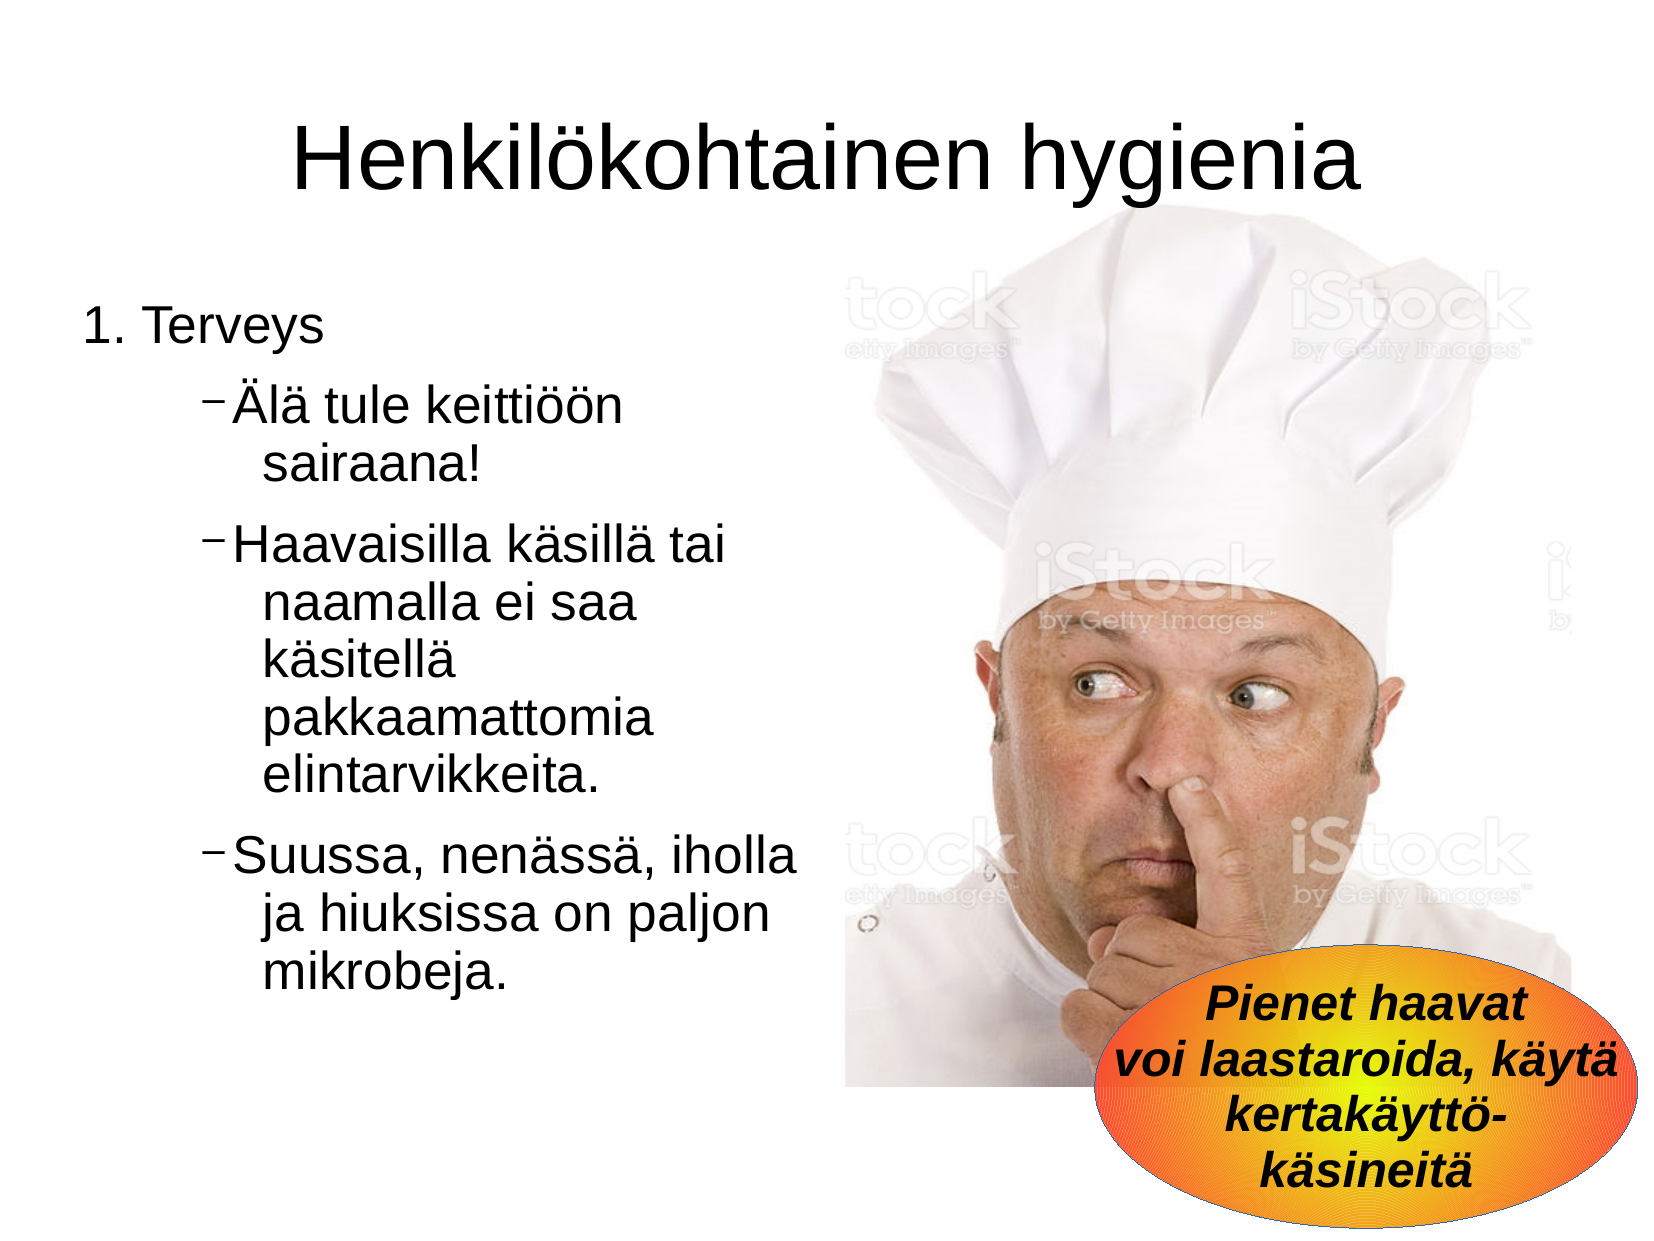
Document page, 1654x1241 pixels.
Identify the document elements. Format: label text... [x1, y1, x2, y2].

text_box Pienet haavat voi laastaroida, käytä kertakäyttö- käsineitä [1124, 944, 1607, 1229]
title Henkilökohtainen hygienia [82, 49, 1571, 257]
picture [845, 153, 1572, 1087]
list 1. Terveys Älä tule keittiöön sairaana! Haavaisilla käsillä tai naamalla ei saa käsitellä pakkaamattomia elintarvikkeita. Suussa, nenässä, iholla ja hiuksissa on paljon mikrobeja. [82, 290, 809, 1010]
